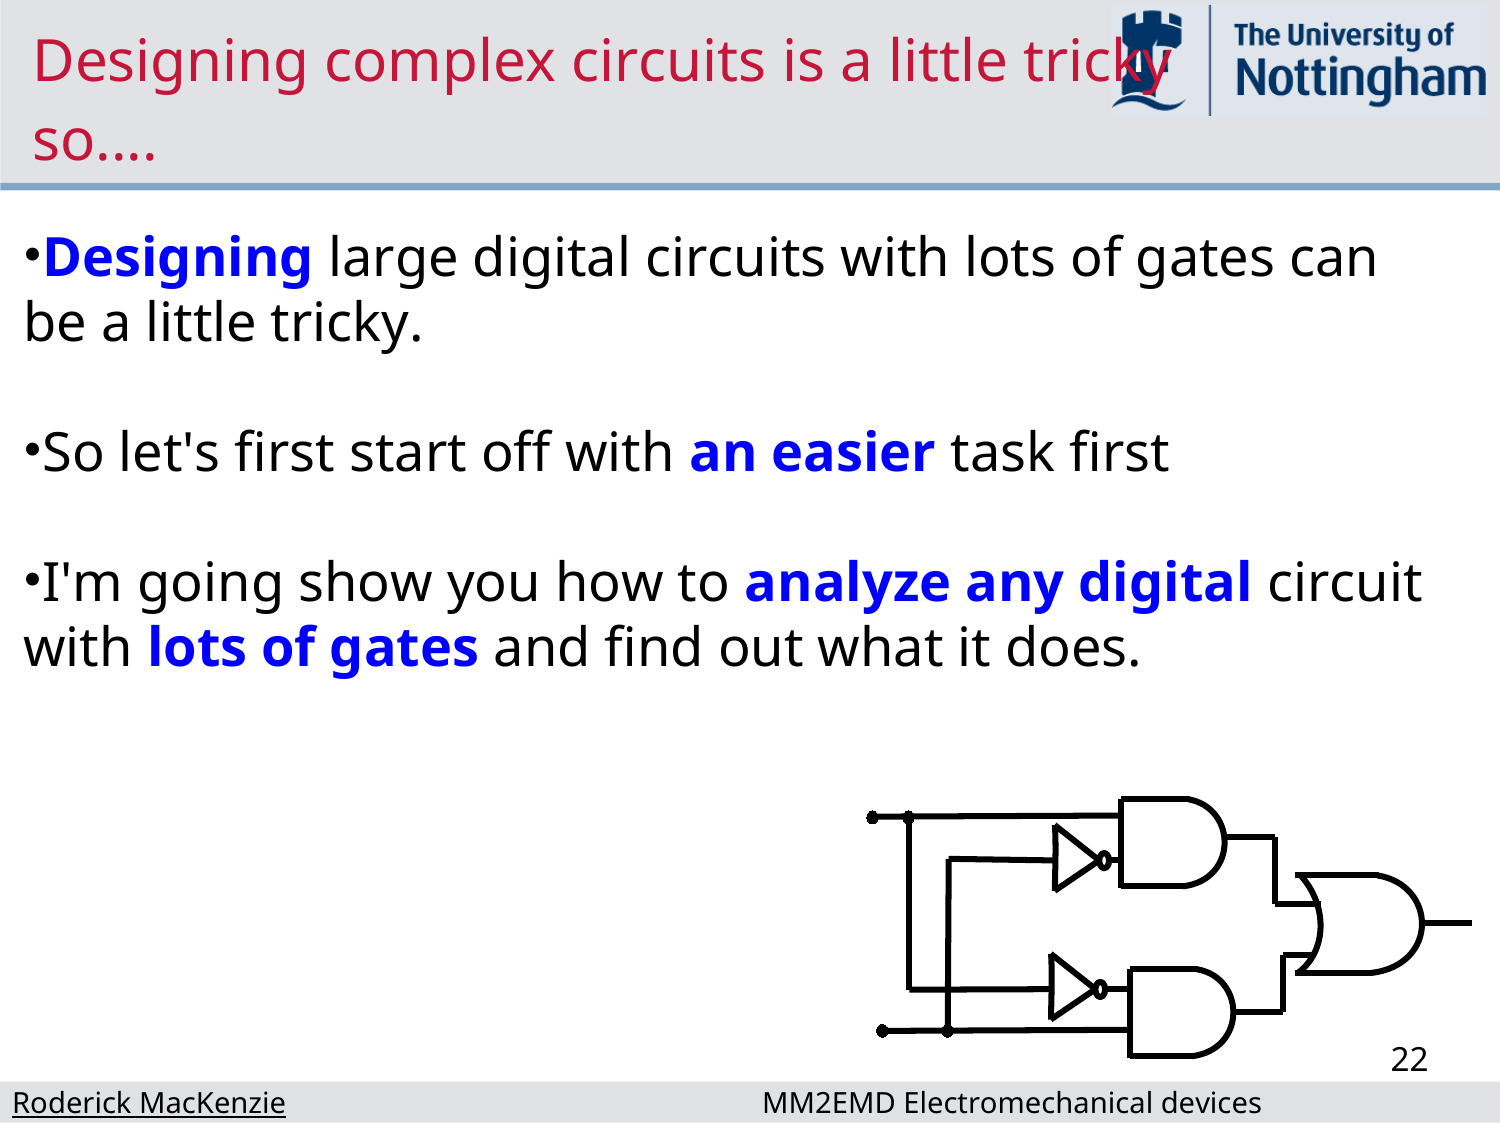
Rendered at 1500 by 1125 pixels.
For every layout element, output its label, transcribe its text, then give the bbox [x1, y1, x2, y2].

picture [1111, 4, 1487, 116]
text_box <number> [1375, 1030, 1500, 1101]
text_box [876, 1024, 889, 1038]
text_box [902, 810, 915, 824]
title Designing complex circuits is a little tricky so.... [17, 22, 1256, 174]
text_box [941, 1024, 954, 1038]
text_box Designing large digital circuits with lots of gates can be a little tricky. So let's first start off with an easier task first I'm going show you how to analyze any digital circuit with lots of gates and find out what it does. [8, 214, 1443, 750]
text_box [866, 810, 879, 824]
